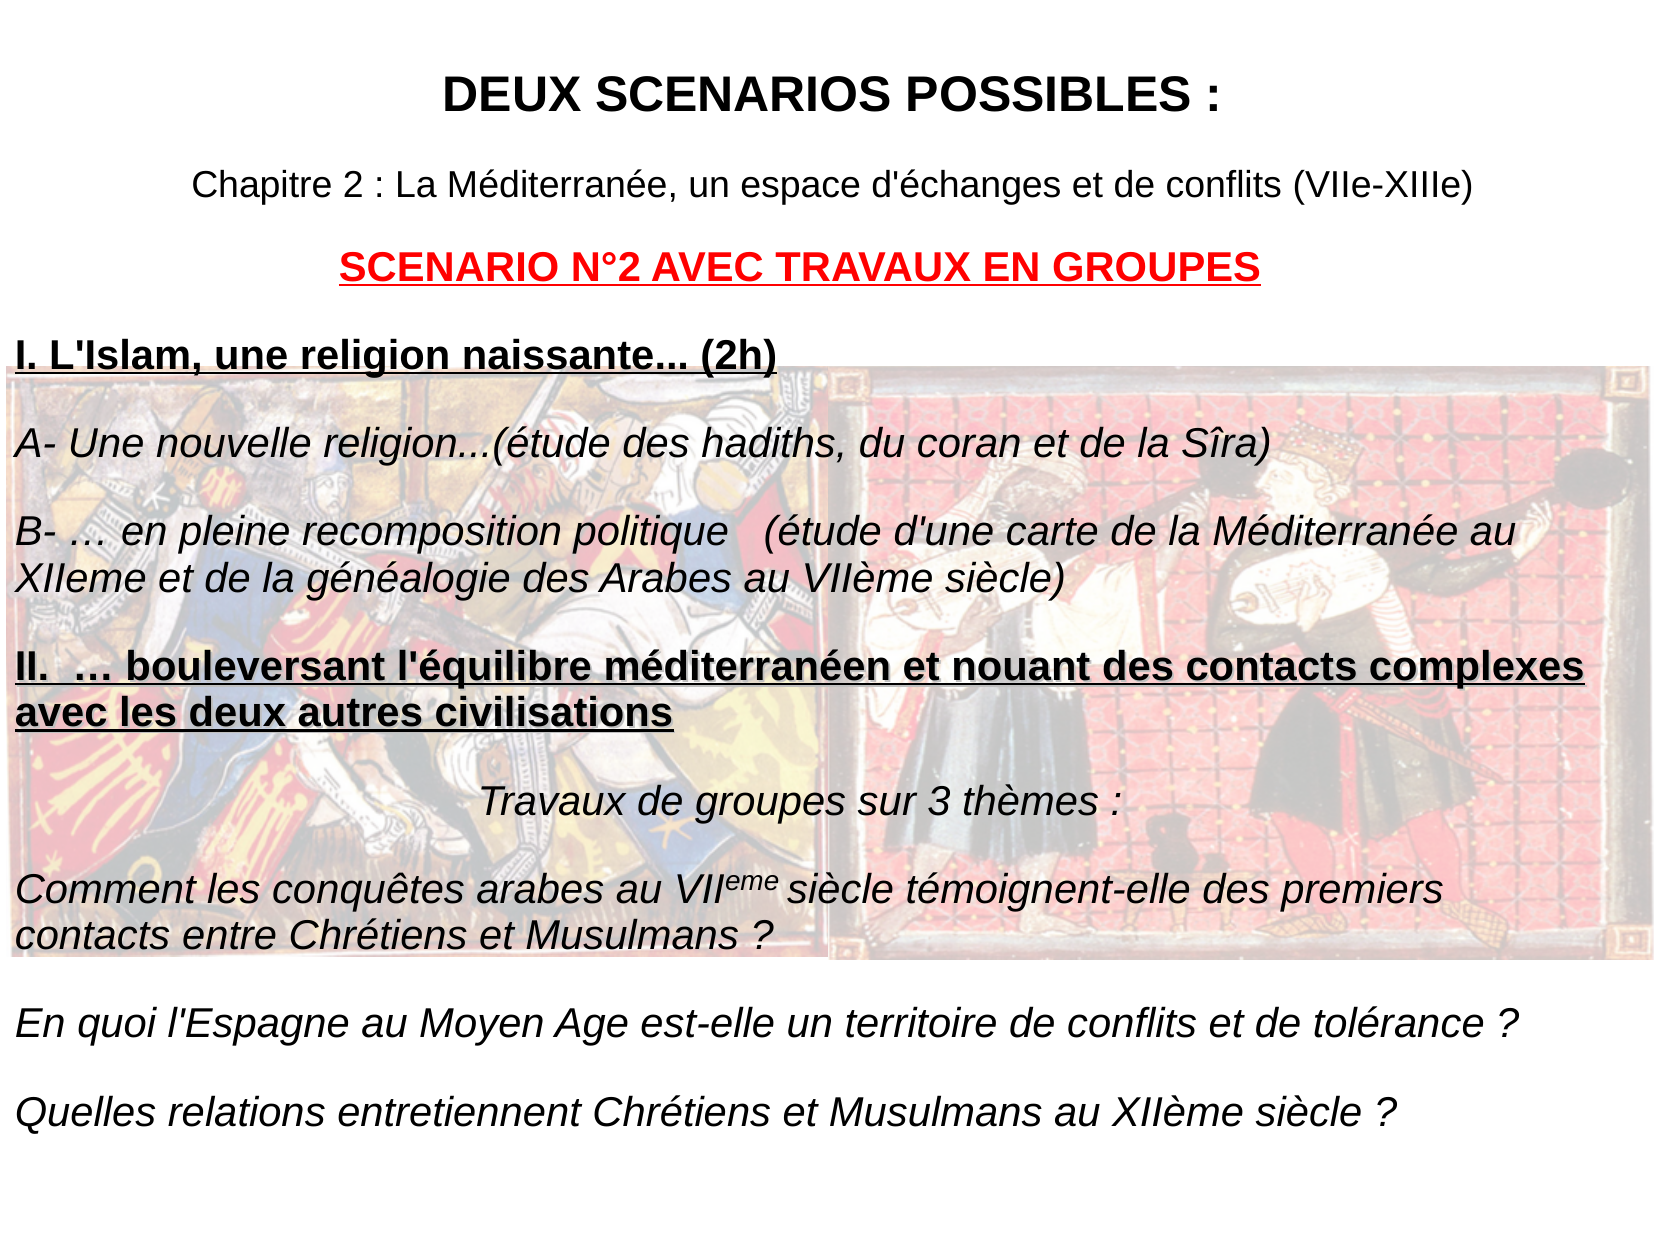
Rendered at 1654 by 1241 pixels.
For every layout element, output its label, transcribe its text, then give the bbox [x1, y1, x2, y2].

text_box DEUX SCENARIOS POSSIBLES : Chapitre 2 : La Méditerranée, un espace d'échanges et de conflits (VIIe-XIIIe) [0, 58, 1654, 1188]
text_box SCENARIO N°2 AVEC TRAVAUX EN GROUPES I. L'Islam, une religion naissante... (2h) A- Une nouvelle religion...(étude des hadiths, du coran et de la Sîra) B- … en pleine recomposition politique (étude d'une carte de la Méditerranée au XIIeme et de la généalogie des Arabes au VIIème siècle) II. … bouleversant l'équilibre méditerranéen et nouant des contacts complexes avec les deux autres civilisations Travaux de groupes sur 3 thèmes : Comment les conquêtes arabes au VIIeme siècle témoignent-elle des premiers contacts entre Chrétiens et Musulmans ? En quoi l'Espagne au Moyen Age est-elle un territoire de conflits et de tolérance ? Quelles relations entretiennent Chrétiens et Musulmans au XIIème siècle ? [0, 236, 1617, 1193]
